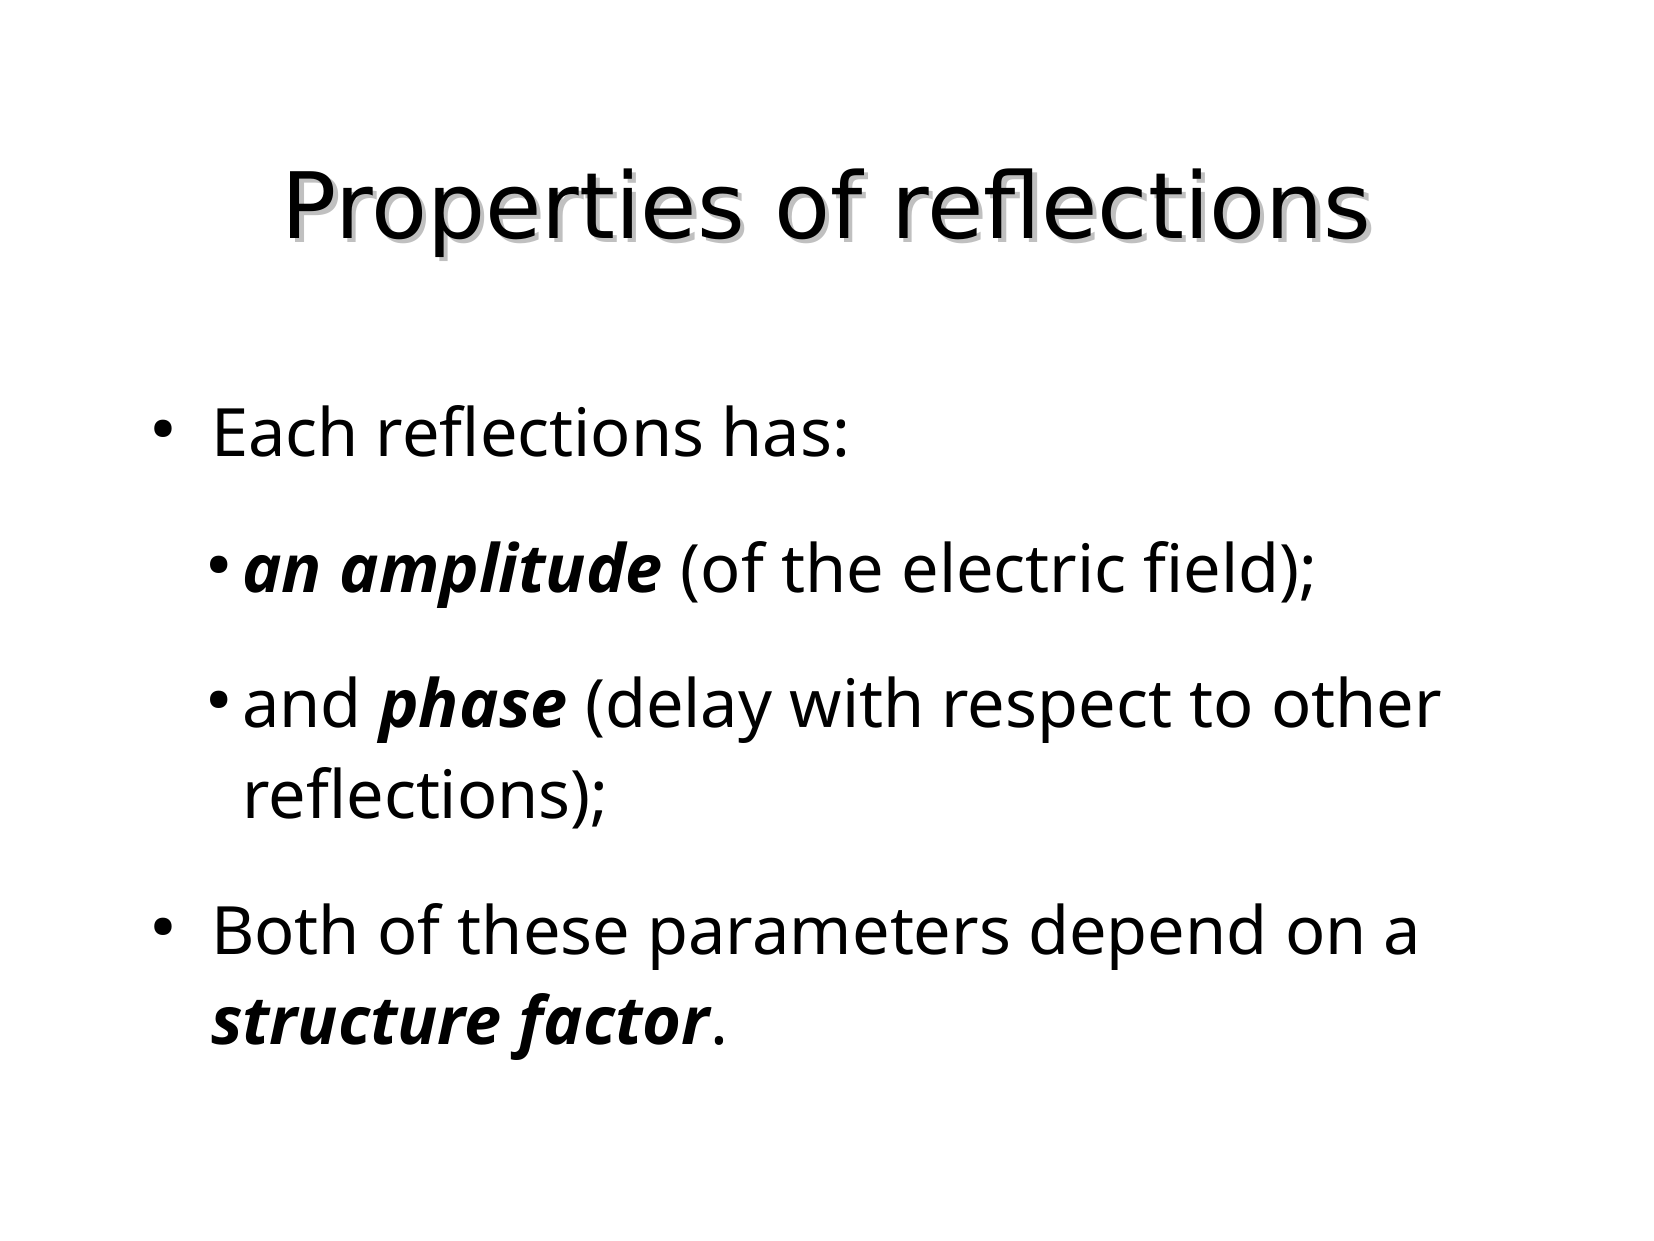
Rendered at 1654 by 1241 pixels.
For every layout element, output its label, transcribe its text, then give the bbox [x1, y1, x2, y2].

text_box Each reflections has: an amplitude (of the electric field); and phase (delay with respect to other reflections); Both of these parameters depend on a structure factor. [121, 377, 1576, 1099]
title Properties of reflections [121, 102, 1534, 311]
